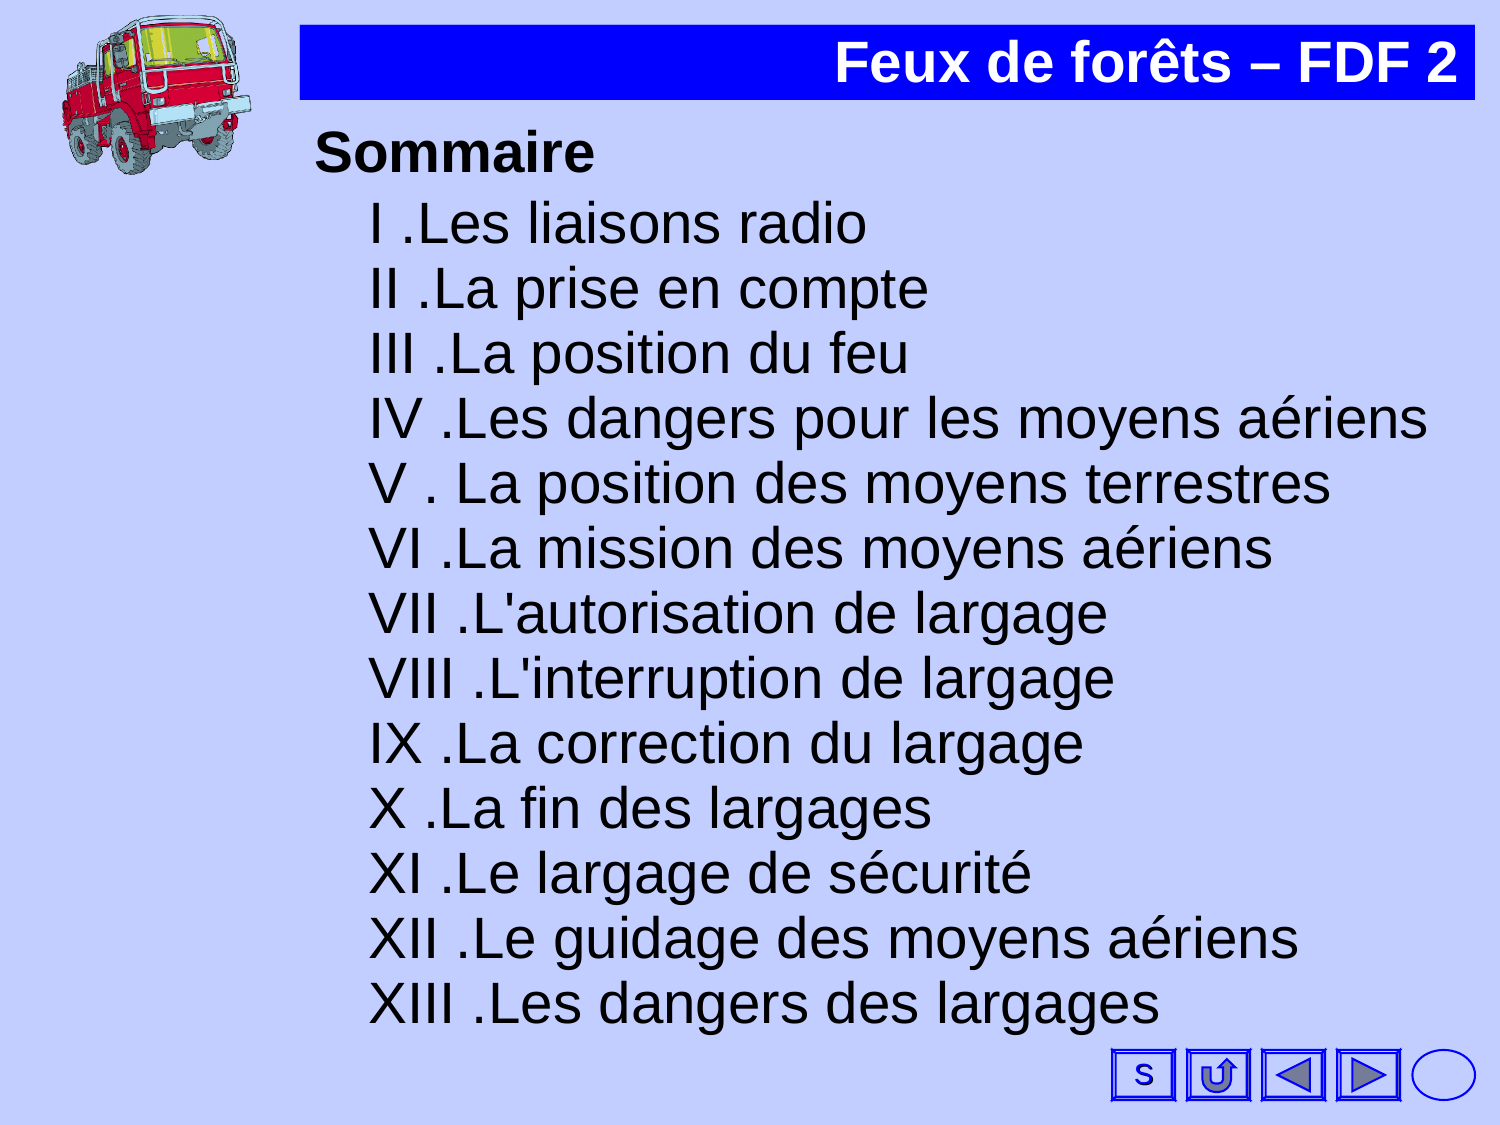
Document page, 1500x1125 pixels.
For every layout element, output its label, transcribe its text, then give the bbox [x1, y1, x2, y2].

text_box Feux de forêts – FDF 2 [299, 24, 1475, 100]
text_box [1412, 1049, 1476, 1101]
text_box Les liaisons radio La prise en compte La position du feu Les dangers pour les moyens aériens La position des moyens terrestres La mission des moyens aériens L'autorisation de largage L'interruption de largage La correction du largage La fin des largages Le largage de sécurité Le guidage des moyens aériens Les dangers des largages [353, 183, 1447, 1044]
text_box Sommaire [299, 112, 612, 193]
